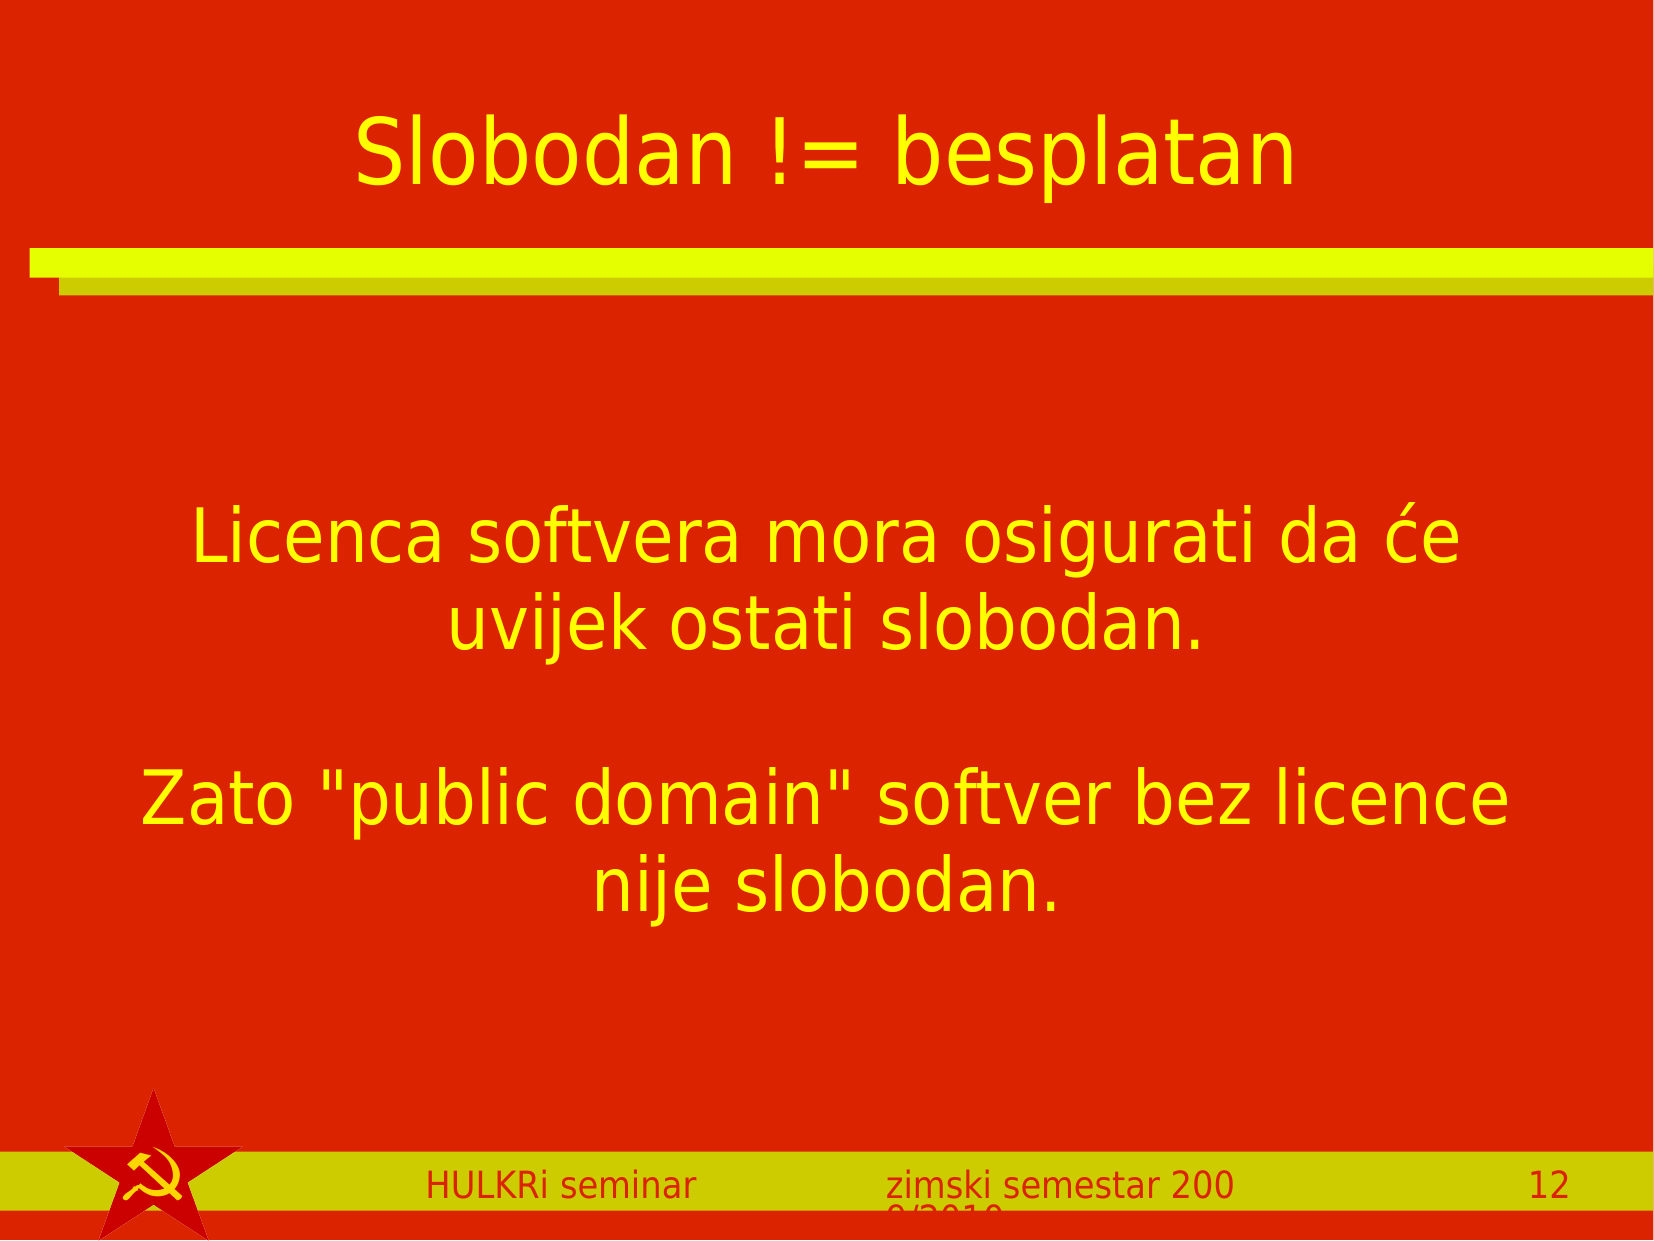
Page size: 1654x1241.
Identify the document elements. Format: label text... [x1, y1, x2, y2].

title Slobodan != besplatan [82, 49, 1571, 257]
subtitle Licenca softvera mora osigurati da će uvijek ostati slobodan. Zato "public domain" softver bez licence nije slobodan. [82, 309, 1571, 1114]
picture [64, 1088, 243, 1241]
